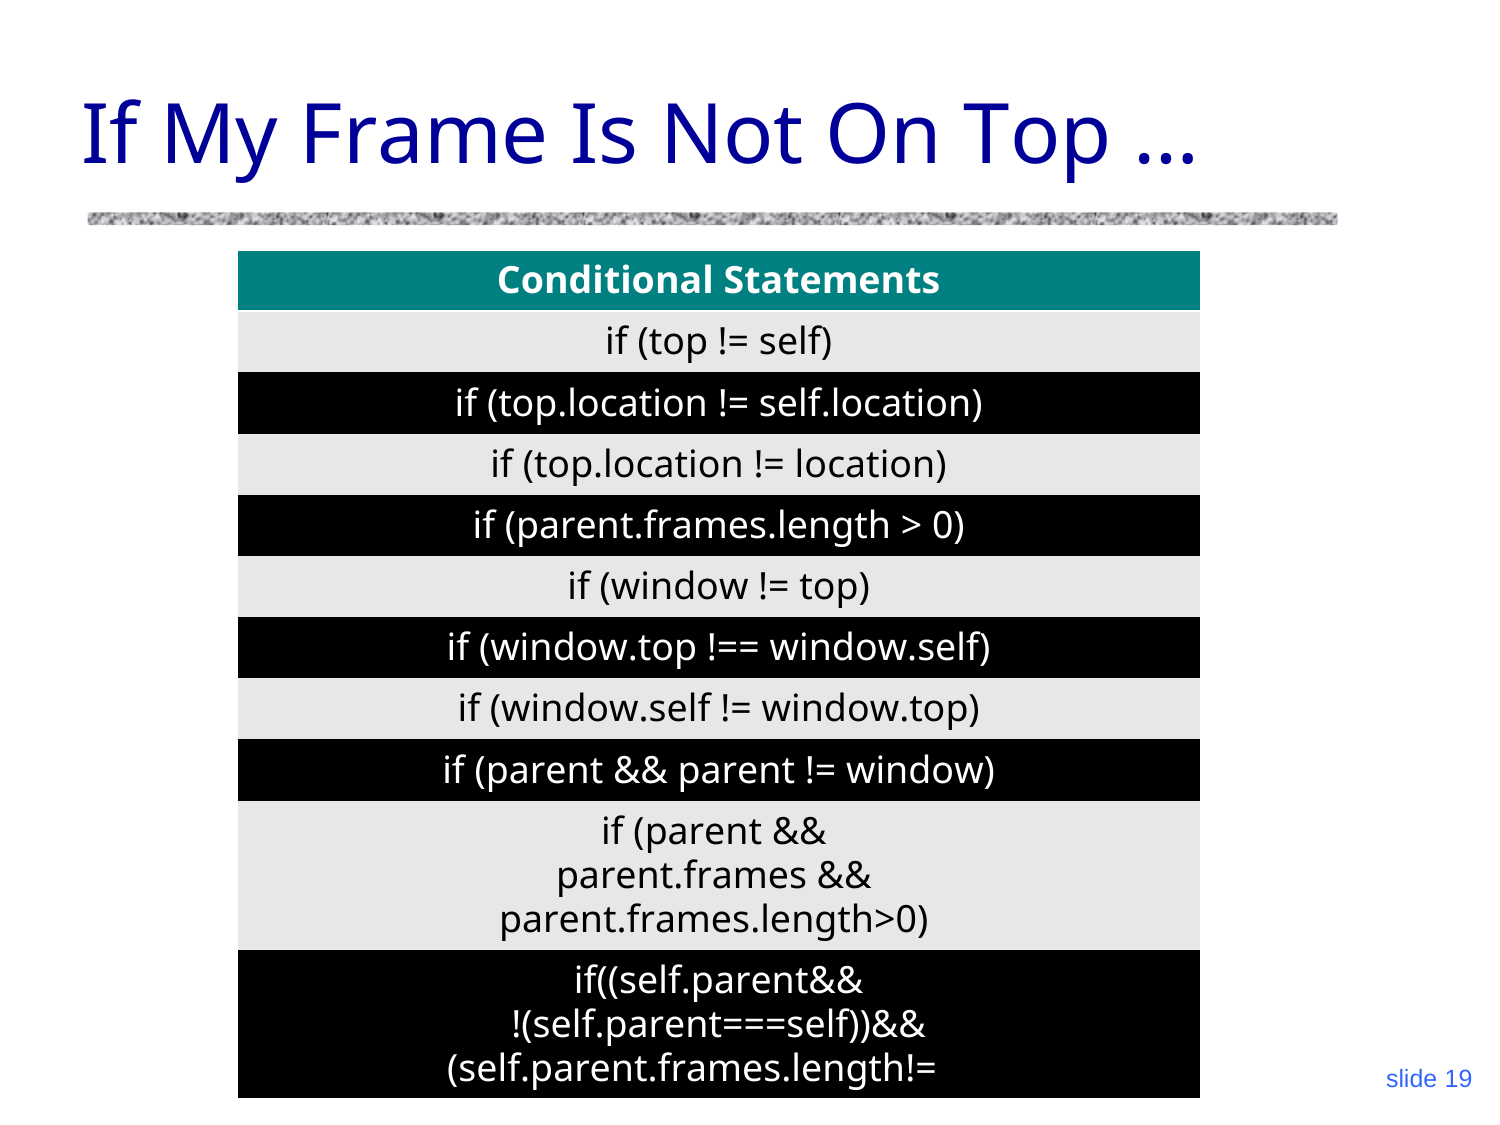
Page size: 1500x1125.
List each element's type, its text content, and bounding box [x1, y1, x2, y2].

table_cell if (parent && parent.frames && parent.frames.length>0) [238, 801, 1200, 950]
table_cell if (top.location != self.location) [238, 372, 1200, 434]
table_cell if (window != top) [238, 556, 1200, 617]
table_cell if (parent && parent != window) [238, 739, 1200, 801]
table_cell if (top.location != location) [238, 434, 1200, 495]
text_box If My Frame Is Not On Top … [66, 37, 1342, 188]
text_box slide <number> [1174, 1025, 1488, 1101]
table_cell if (window.top !== window.self) [238, 617, 1200, 678]
table_cell if((self.parent&& !(self.parent===self))&& (self.parent.frames.length!=0)) [238, 950, 1200, 1098]
table_cell if (window.self != window.top) [238, 678, 1200, 739]
table_cell if (top != self) [238, 312, 1200, 372]
table_header Conditional Statements [238, 251, 1200, 310]
picture [87, 212, 1338, 226]
table_cell if (parent.frames.length > 0) [238, 495, 1200, 556]
